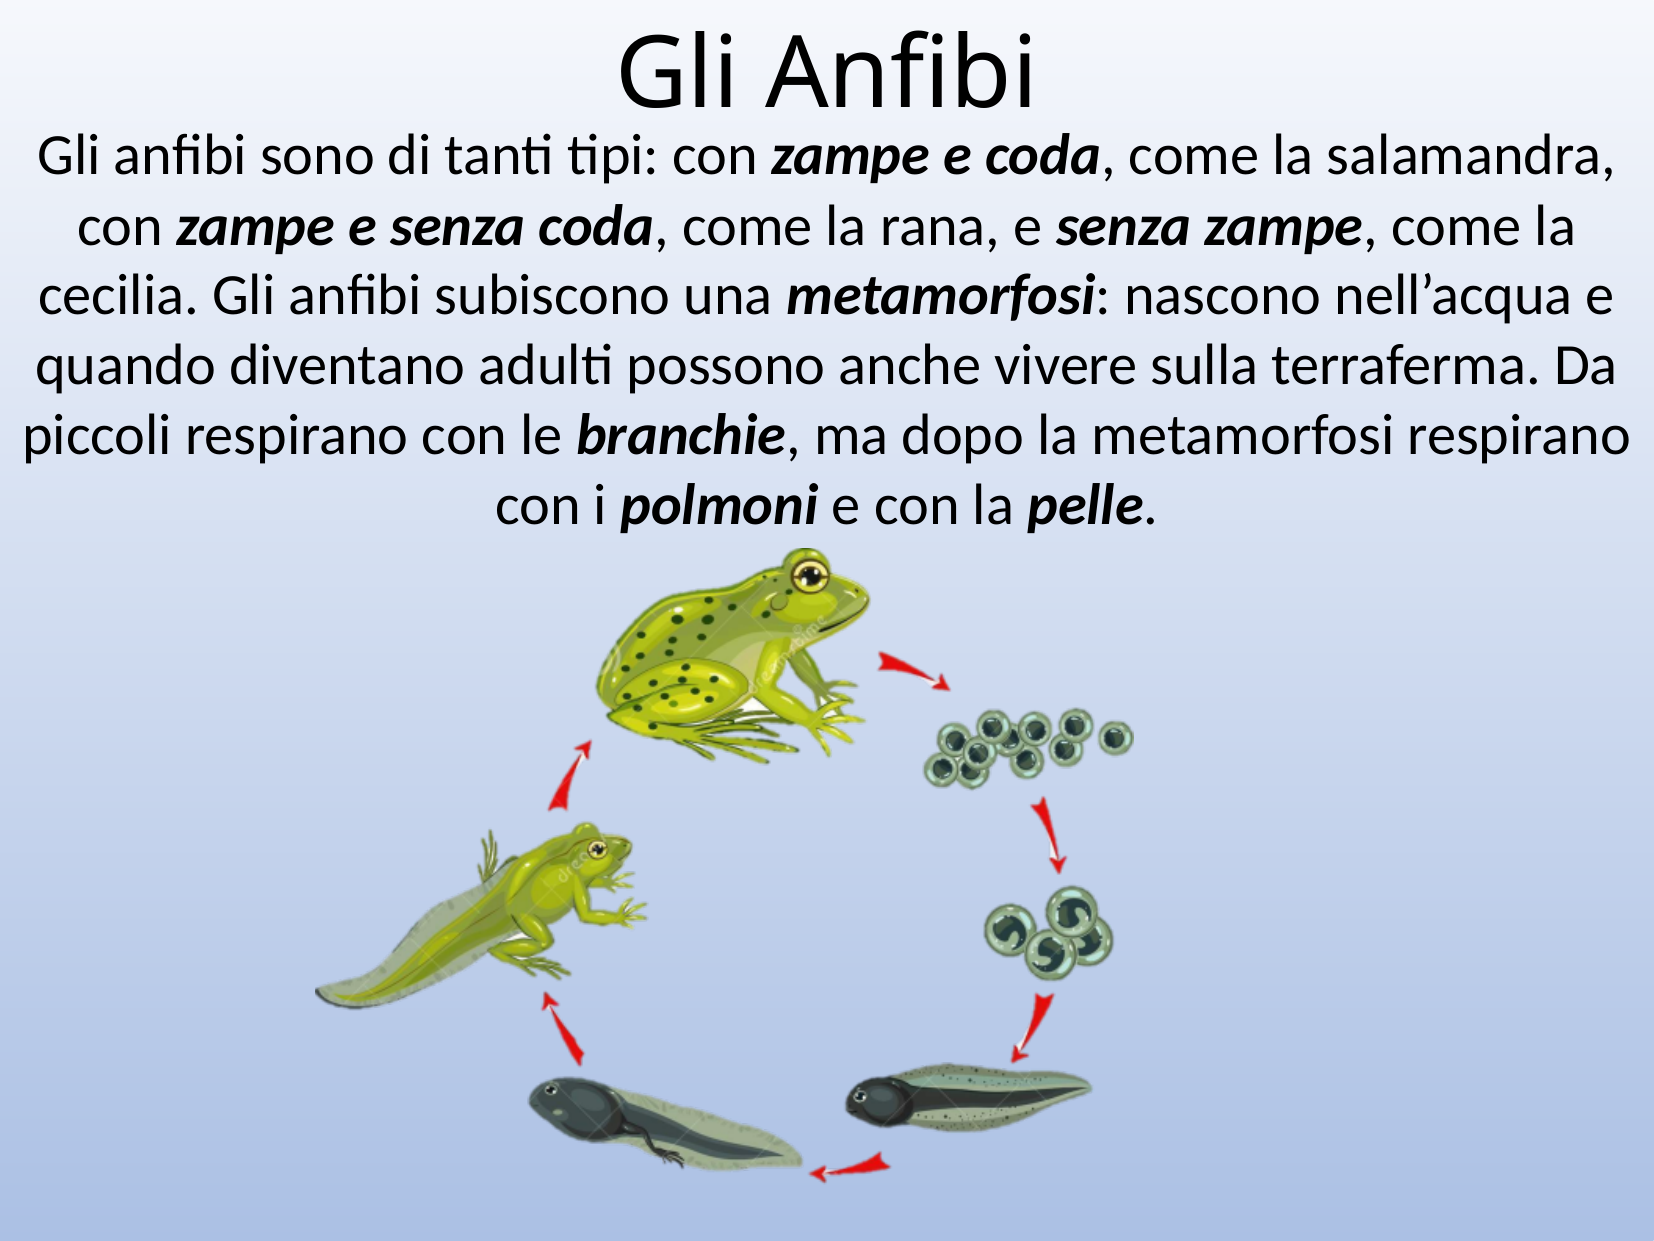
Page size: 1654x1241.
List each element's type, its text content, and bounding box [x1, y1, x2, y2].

text_box Gli anfibi sono di tanti tipi: con zampe e coda, come la salamandra, con zampe e senza coda, come la rana, e senza zampe, come la cecilia. Gli anfibi subiscono una metamorfosi: nascono nell’acqua e quando diventano adulti possono anche vivere sulla terraferma. Da piccoli respirano con le branchie, ma dopo la metamorfosi respirano con i polmoni e con la pelle. [0, 109, 1654, 549]
text_box Gli Anfibi [0, 0, 1654, 109]
picture [315, 548, 1134, 1241]
